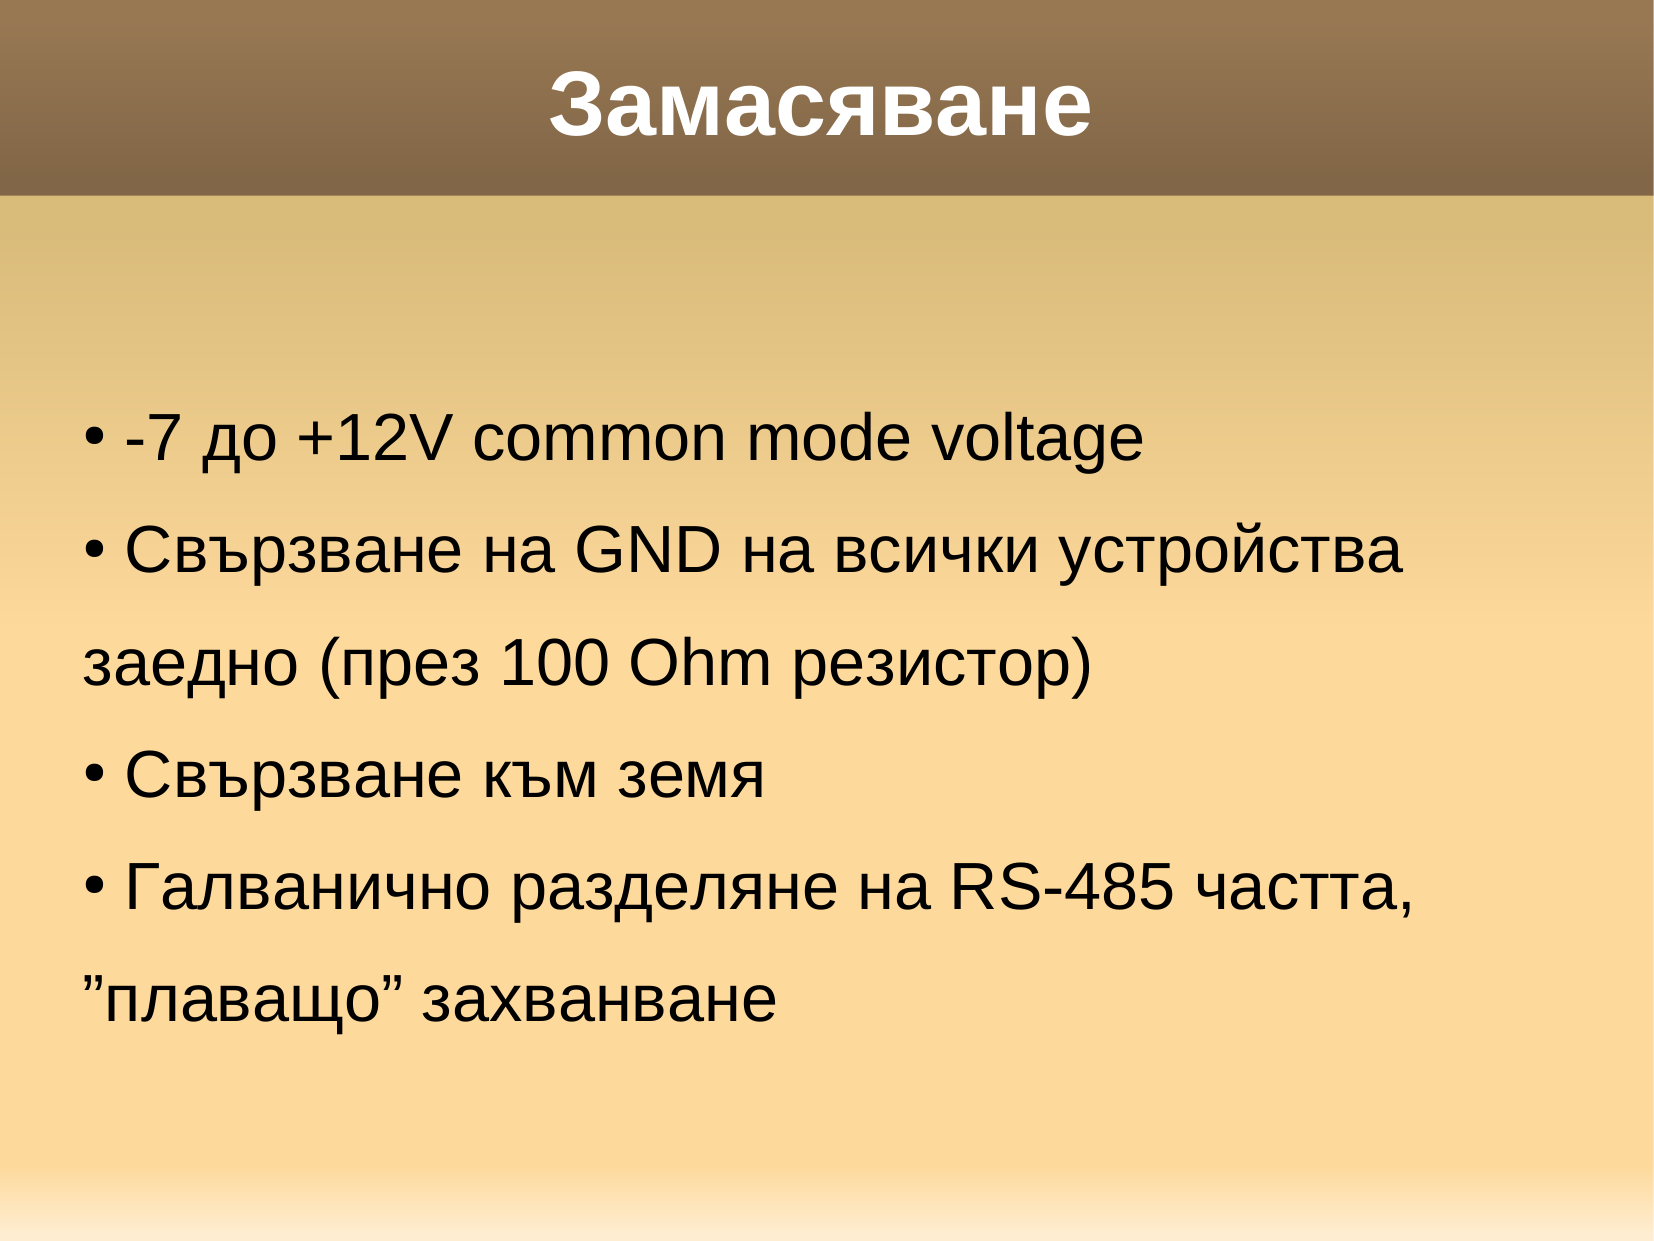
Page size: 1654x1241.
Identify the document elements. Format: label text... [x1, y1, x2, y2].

subtitle -7 до +12V common mode voltage Свързване на GND на всички устройства заедно (през 100 Ohm резистор) Свързване към земя Галванично разделяне на RS-485 частта, ”плаващо” захванване [82, 297, 1571, 1102]
picture [0, 0, 1654, 1241]
title Замасяване [76, 0, 1565, 208]
